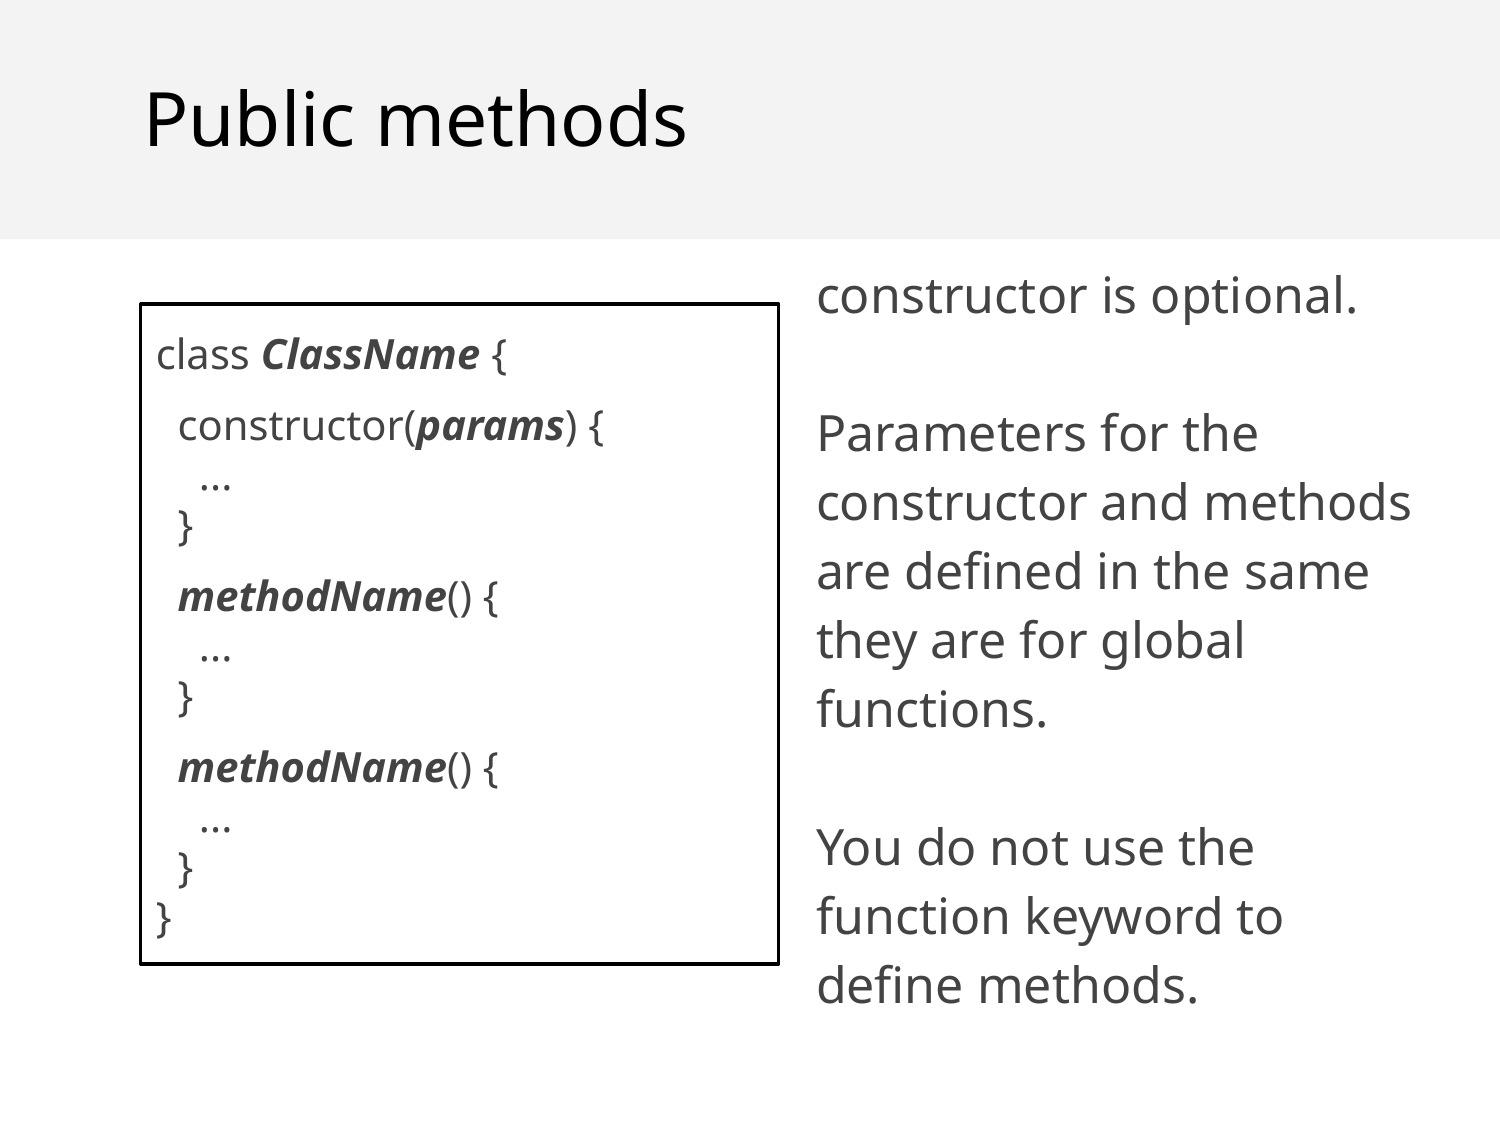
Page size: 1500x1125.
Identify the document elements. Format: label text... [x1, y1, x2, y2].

title Public methods [128, 56, 1372, 183]
text_box class ClassName { constructor(params) { ... } methodName() { ... } methodName() { ... } } [140, 303, 779, 965]
list constructor is optional. Parameters for the constructor and methods are defined in the same they are for global functions. You do not use the function keyword to define methods. [801, 304, 1459, 965]
